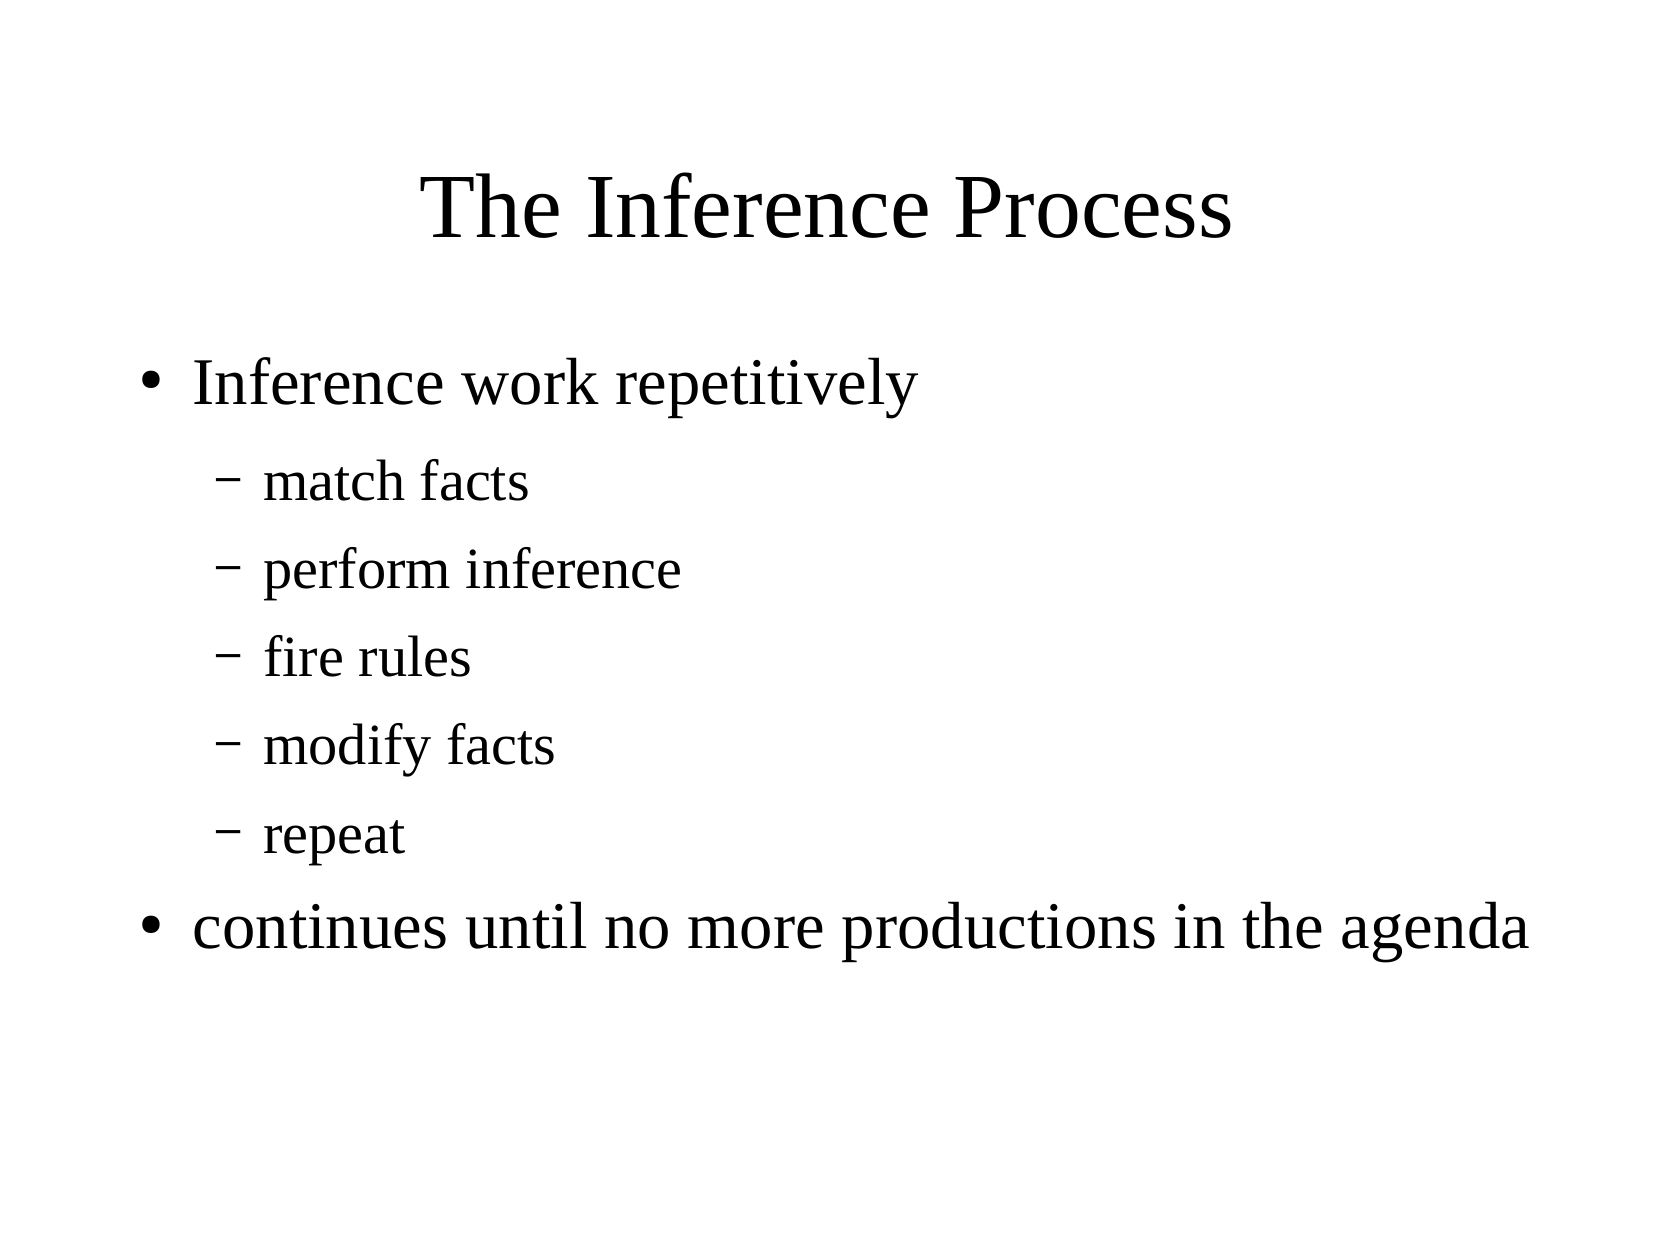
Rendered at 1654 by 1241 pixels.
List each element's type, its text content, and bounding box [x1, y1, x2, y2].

title The Inference Process [121, 102, 1534, 311]
list Inference work repetitively match facts perform inference fire rules modify facts repeat continues until no more productions in the agenda [121, 344, 1534, 1127]
